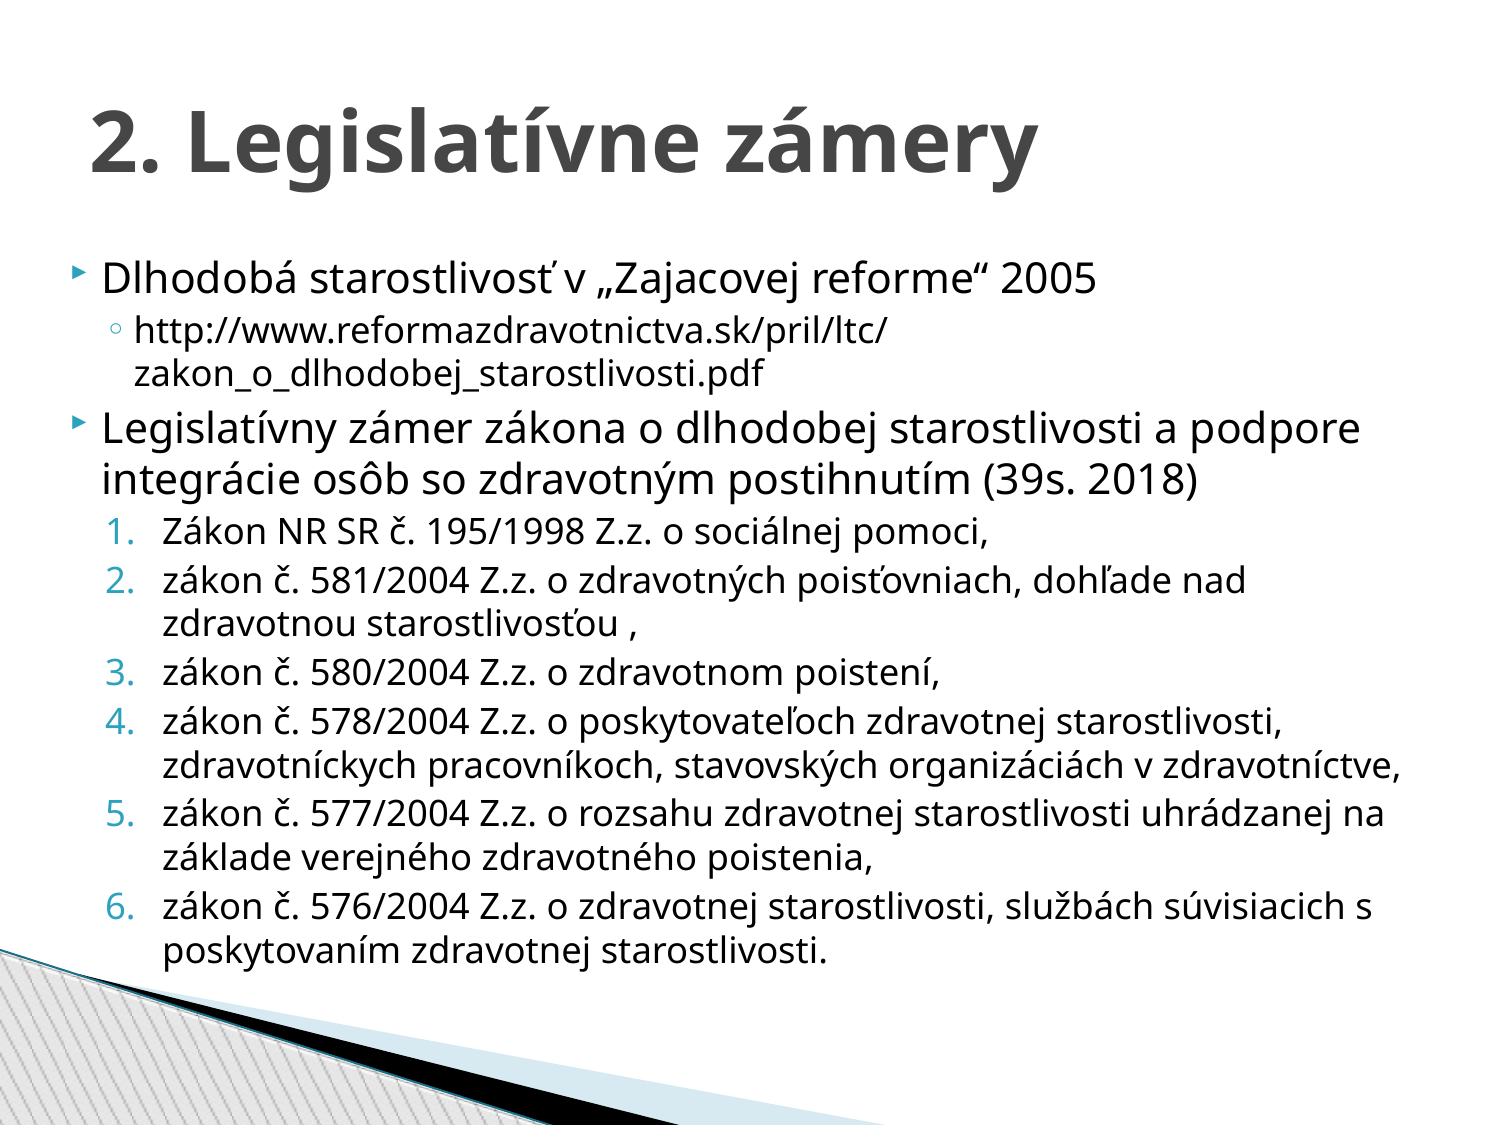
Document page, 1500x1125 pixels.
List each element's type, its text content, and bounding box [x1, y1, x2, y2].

text_box 2. Legislatívne zámery [74, 45, 1425, 233]
text_box Dlhodobá starostlivosť v „Zajacovej reforme“ 2005 http://www.reformazdravotnictva.sk/pril/ltc/zakon_o_dlhodobej_starostlivosti.pdf Legislatívny zámer zákona o dlhodobej starostlivosti a podpore integrácie osôb so zdravotným postihnutím (39s. 2018) Zákon NR SR č. 195/1998 Z.z. o sociálnej pomoci, zákon č. 581/2004 Z.z. o zdravotných poisťovniach, dohľade nad zdravotnou starostlivosťou , zákon č. 580/2004 Z.z. o zdravotnom poistení, zákon č. 578/2004 Z.z. o poskytovateľoch zdravotnej starostlivosti, zdravotníckych pracovníkoch, stavovských organizáciách v zdravotníctve, zákon č. 577/2004 Z.z. o rozsahu zdravotnej starostlivosti uhrádzanej na základe verejného zdravotného poistenia, zákon č. 576/2004 Z.z. o zdravotnej starostlivosti, službách súvisiacich s poskytovaním zdravotnej starostlivosti. [41, 242, 1425, 986]
